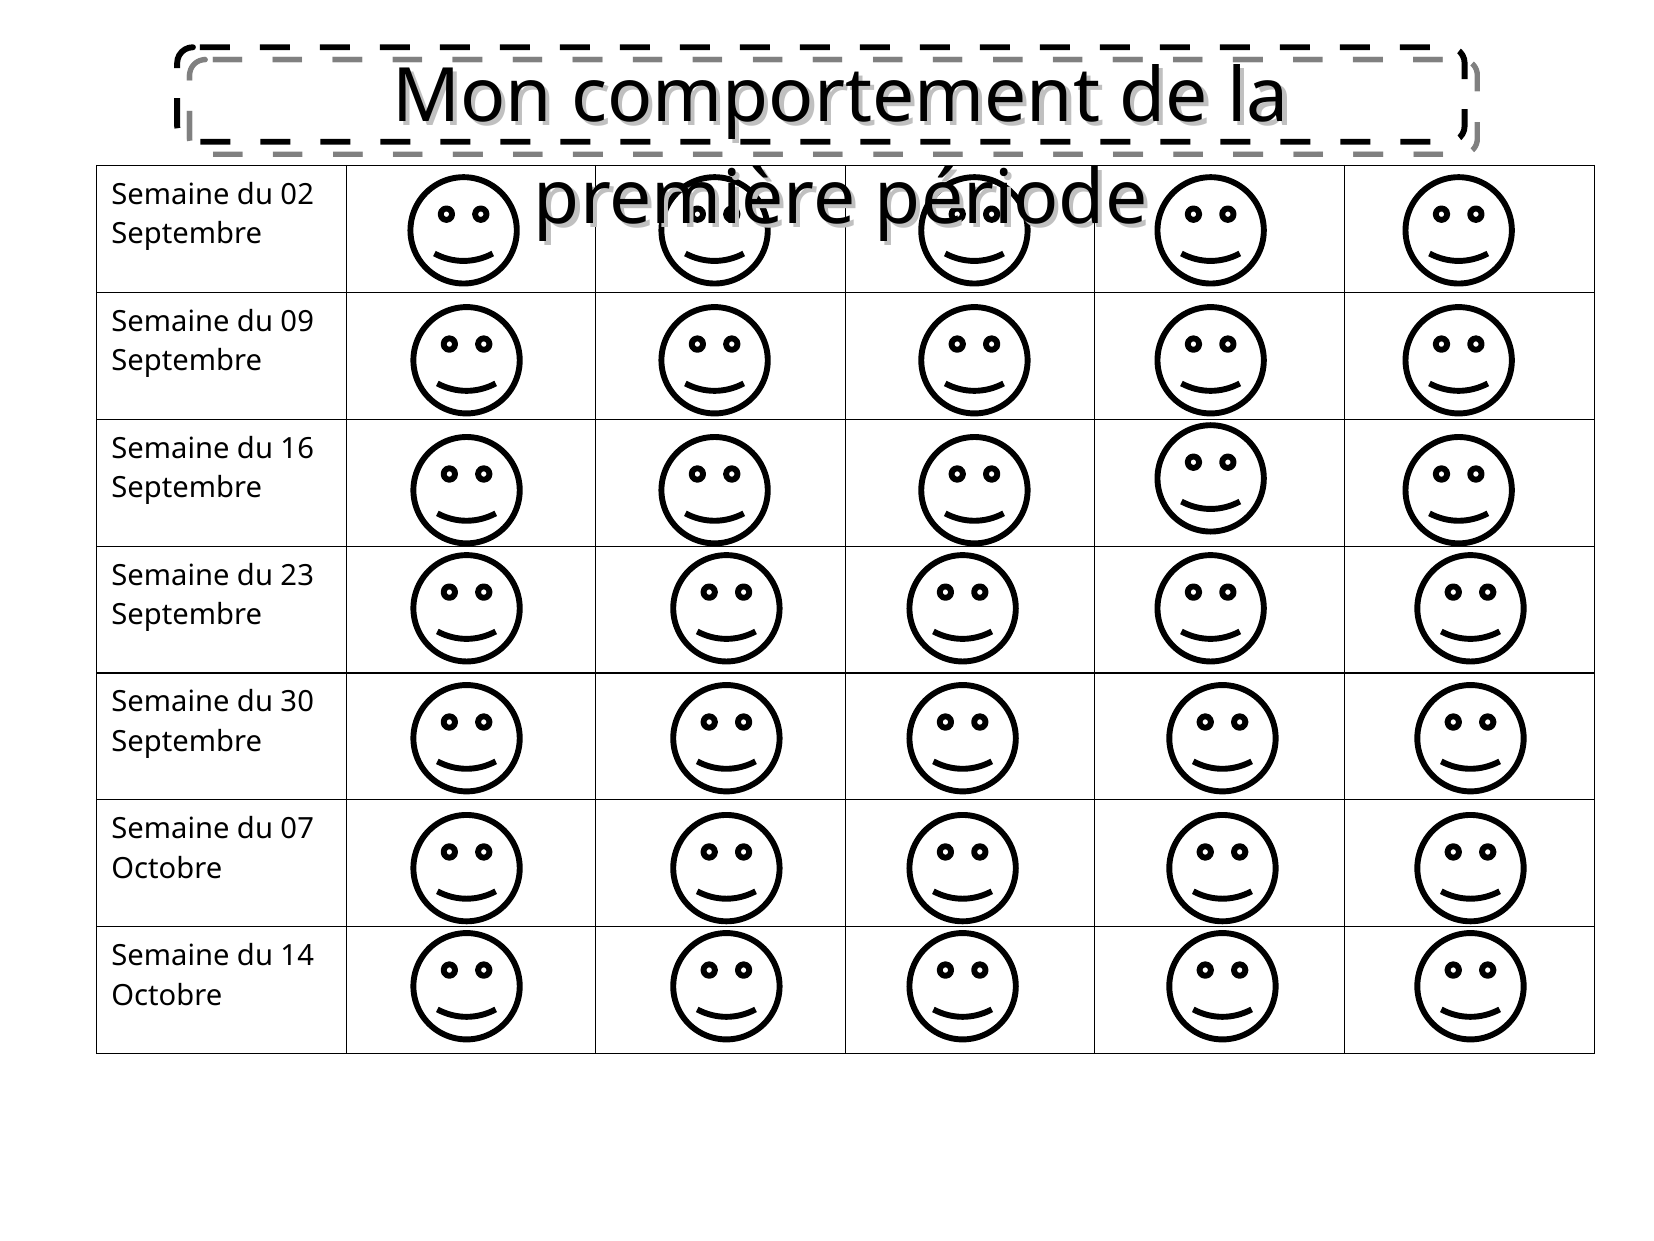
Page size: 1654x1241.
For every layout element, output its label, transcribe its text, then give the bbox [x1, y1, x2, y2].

table_cell [1345, 674, 1594, 799]
table_cell Semaine du 09 Septembre [97, 293, 346, 419]
table_header [829, 191, 845, 199]
table_header [1073, 192, 1091, 218]
table_header [1345, 166, 1594, 292]
table_cell [665, 440, 764, 540]
table_cell Semaine du 23 Septembre [97, 547, 346, 672]
table_cell [1409, 440, 1508, 540]
table_cell [1095, 927, 1344, 1053]
table_cell [1345, 293, 1594, 419]
table_cell [596, 927, 845, 1053]
table_cell [596, 547, 845, 672]
table_cell Semaine du 07 Octobre [97, 800, 346, 926]
table_header [846, 166, 1094, 292]
table_cell [846, 927, 1094, 1053]
table_header [891, 192, 909, 218]
table_cell [596, 420, 845, 546]
table_cell [846, 293, 1094, 419]
table_cell [846, 674, 1094, 799]
table_cell [846, 800, 1094, 926]
table_cell [347, 420, 595, 546]
table_header [1095, 166, 1344, 292]
table_header [347, 166, 595, 292]
table_cell Semaine du 30 Septembre [97, 674, 346, 799]
table_cell [1345, 420, 1594, 546]
table_cell [925, 440, 1024, 540]
table_cell Semaine du 16 Septembre [97, 420, 346, 546]
table_cell [347, 927, 595, 1053]
table_cell [417, 440, 516, 540]
table_cell [1095, 293, 1344, 419]
table_cell Semaine du 14 Octobre [97, 927, 346, 1053]
table_header [937, 191, 953, 199]
table_cell [1095, 800, 1344, 926]
table_cell [1345, 927, 1594, 1053]
table_cell [596, 293, 845, 419]
table_header [1028, 192, 1047, 218]
table_header [596, 166, 845, 292]
table_cell [347, 293, 595, 419]
table_cell [1095, 420, 1344, 546]
table_header Semaine du 02 Septembre [97, 166, 346, 292]
table_header [828, 208, 845, 218]
table_cell [1345, 800, 1594, 926]
table_header [936, 208, 950, 218]
table_cell [846, 547, 1094, 672]
table_cell [347, 547, 595, 672]
table_cell [1095, 674, 1344, 799]
table_cell [347, 800, 595, 926]
table_cell [596, 674, 845, 799]
table_cell [347, 674, 595, 799]
table_header [925, 181, 1024, 280]
table_cell [1095, 547, 1344, 672]
table_cell [596, 800, 845, 926]
table_cell [1345, 547, 1594, 672]
table_cell [846, 420, 1094, 546]
text_box Mon comportement de la première période [220, 33, 1461, 151]
